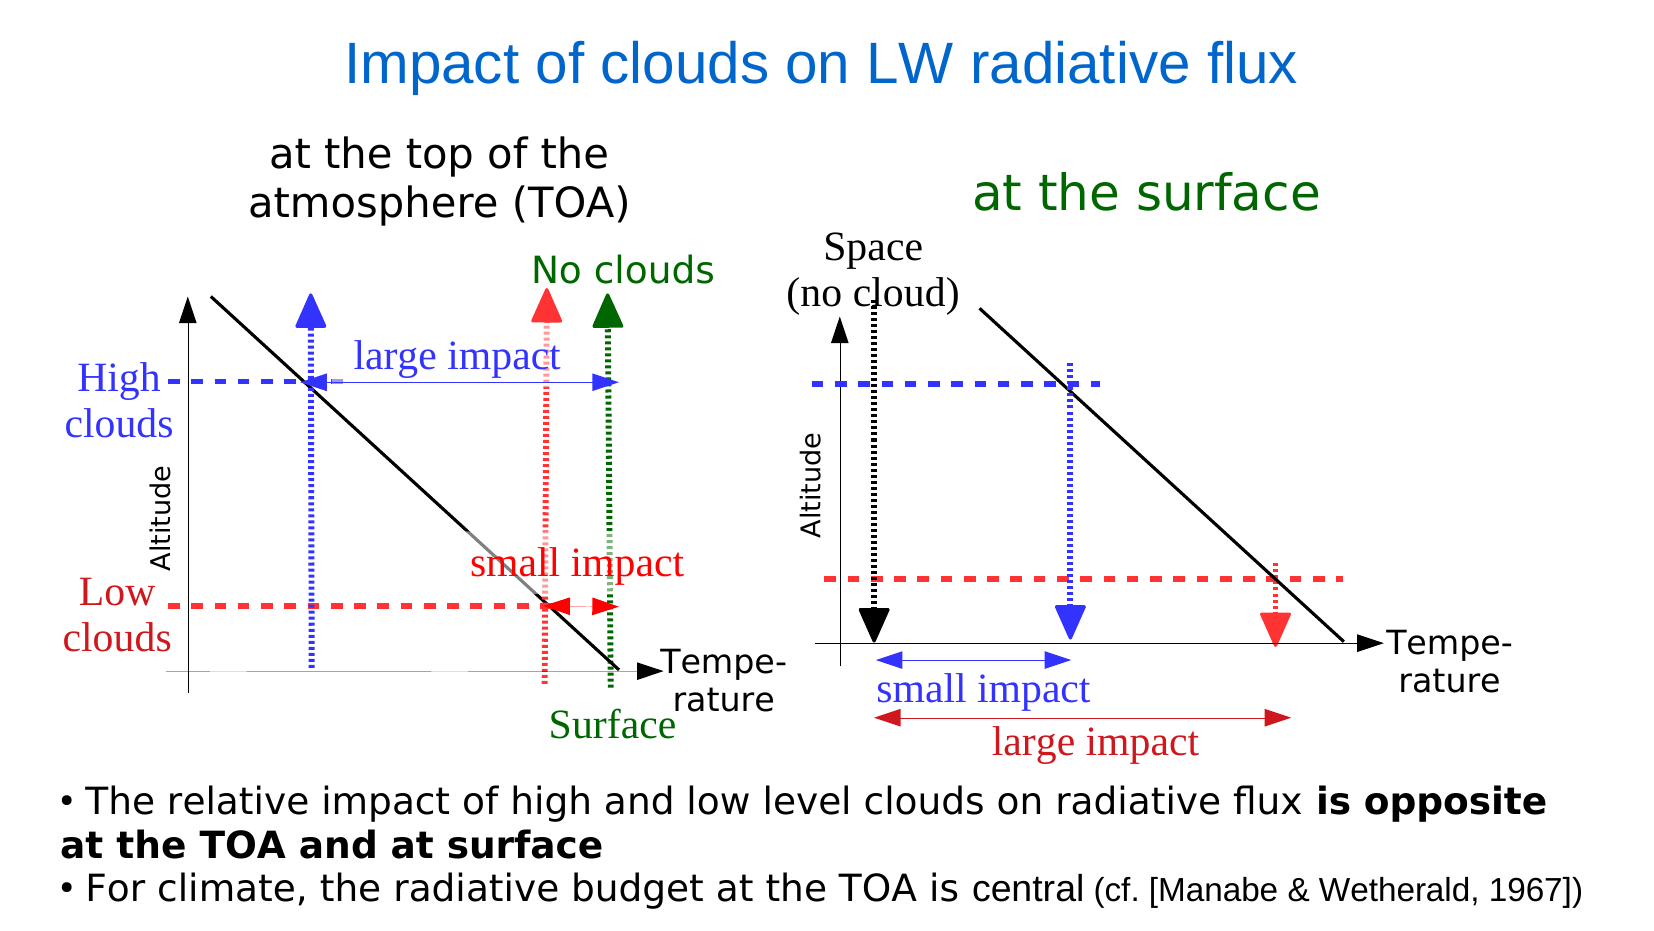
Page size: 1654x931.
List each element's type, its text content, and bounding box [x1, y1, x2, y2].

text_box large impact [958, 719, 1233, 772]
text_box at the top of the atmosphere (TOA) [174, 122, 705, 235]
text_box Surface [486, 700, 739, 748]
text_box The relative impact of high and low level clouds on radiative flux is opposite at the TOA and at surface For climate, the radiative budget at the TOA is central (cf. [Manabe & Wetherald, 1967]) [45, 772, 1613, 919]
text_box large impact [331, 383, 583, 388]
text_box Altitude [789, 402, 827, 568]
text_box Tempe- rature [1365, 620, 1534, 701]
text_box Impact of clouds on LW radiative flux [19, 22, 1625, 104]
text_box at the surface [910, 156, 1384, 231]
text_box Tempe- rature [640, 639, 808, 720]
text_box Altitude [138, 471, 177, 560]
text_box No clouds [516, 241, 743, 300]
text_box small impact [839, 657, 1128, 721]
text_box large impact [331, 324, 583, 382]
text_box Space (no cloud) [756, 216, 991, 324]
text_box small impact [396, 531, 758, 594]
text_box Low clouds [35, 560, 199, 685]
text_box large impact [1128, 710, 1233, 718]
text_box High clouds [37, 346, 201, 471]
